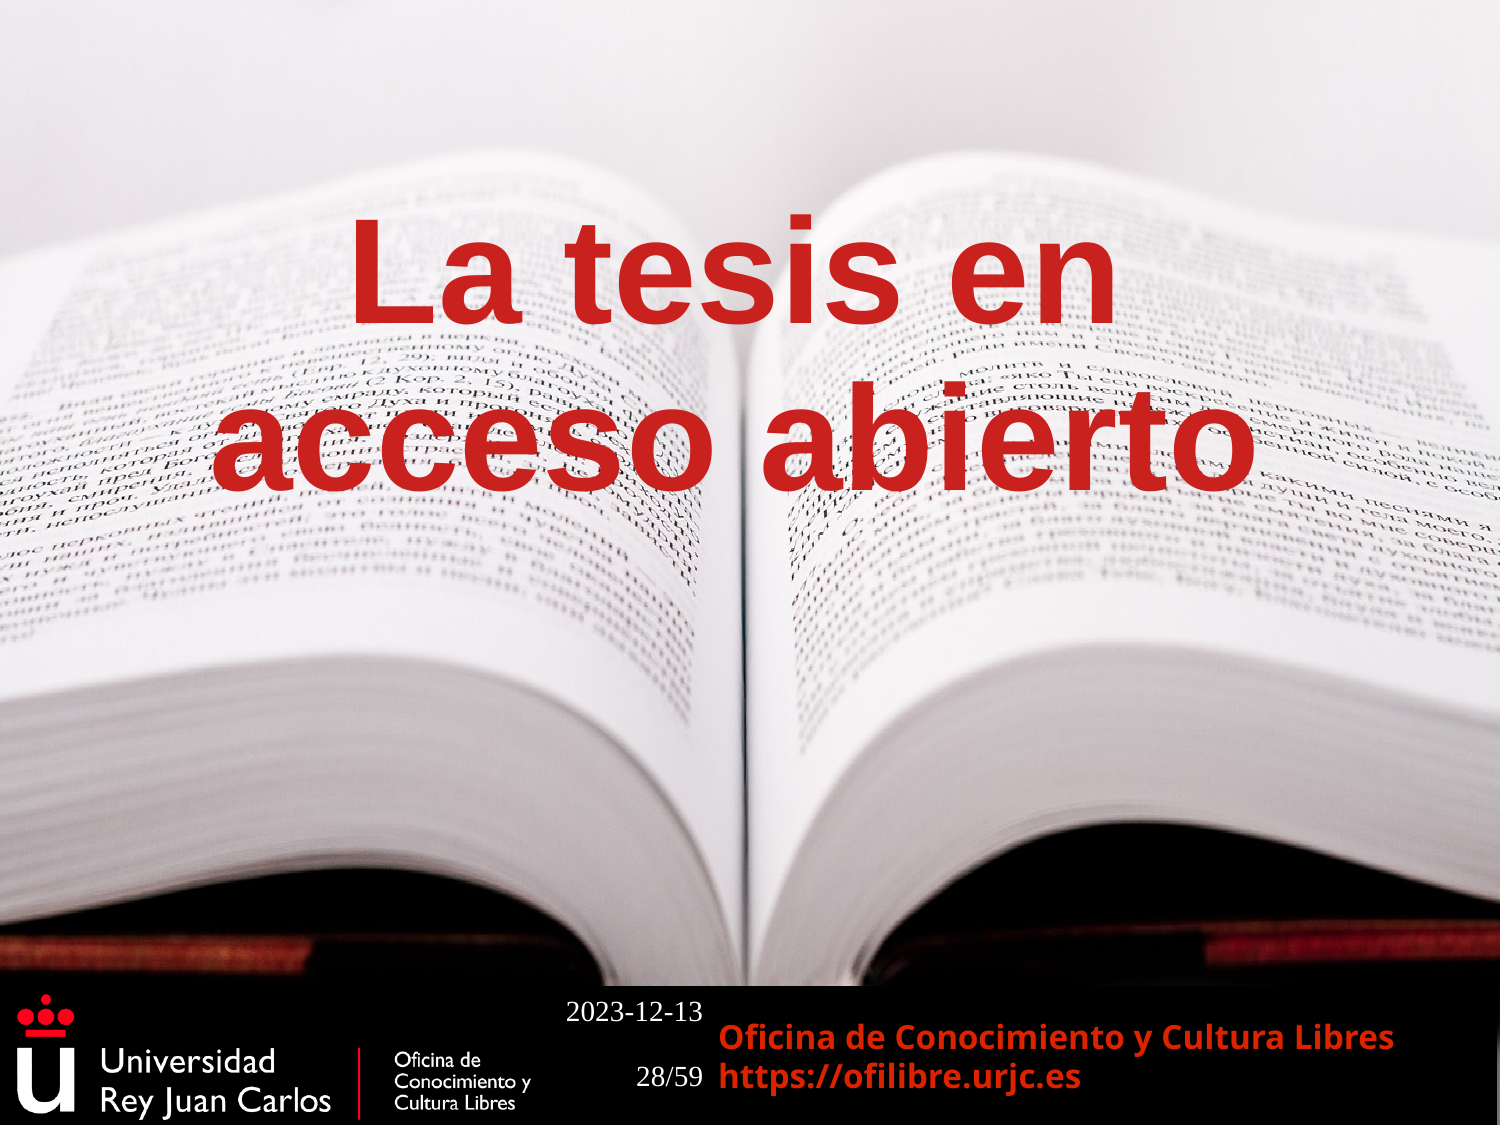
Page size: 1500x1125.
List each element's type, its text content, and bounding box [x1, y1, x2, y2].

picture [0, 0, 1500, 1125]
text_box La tesis en acceso abierto [120, 179, 1351, 530]
picture [17, 994, 531, 1120]
title [75, 389, 1425, 578]
